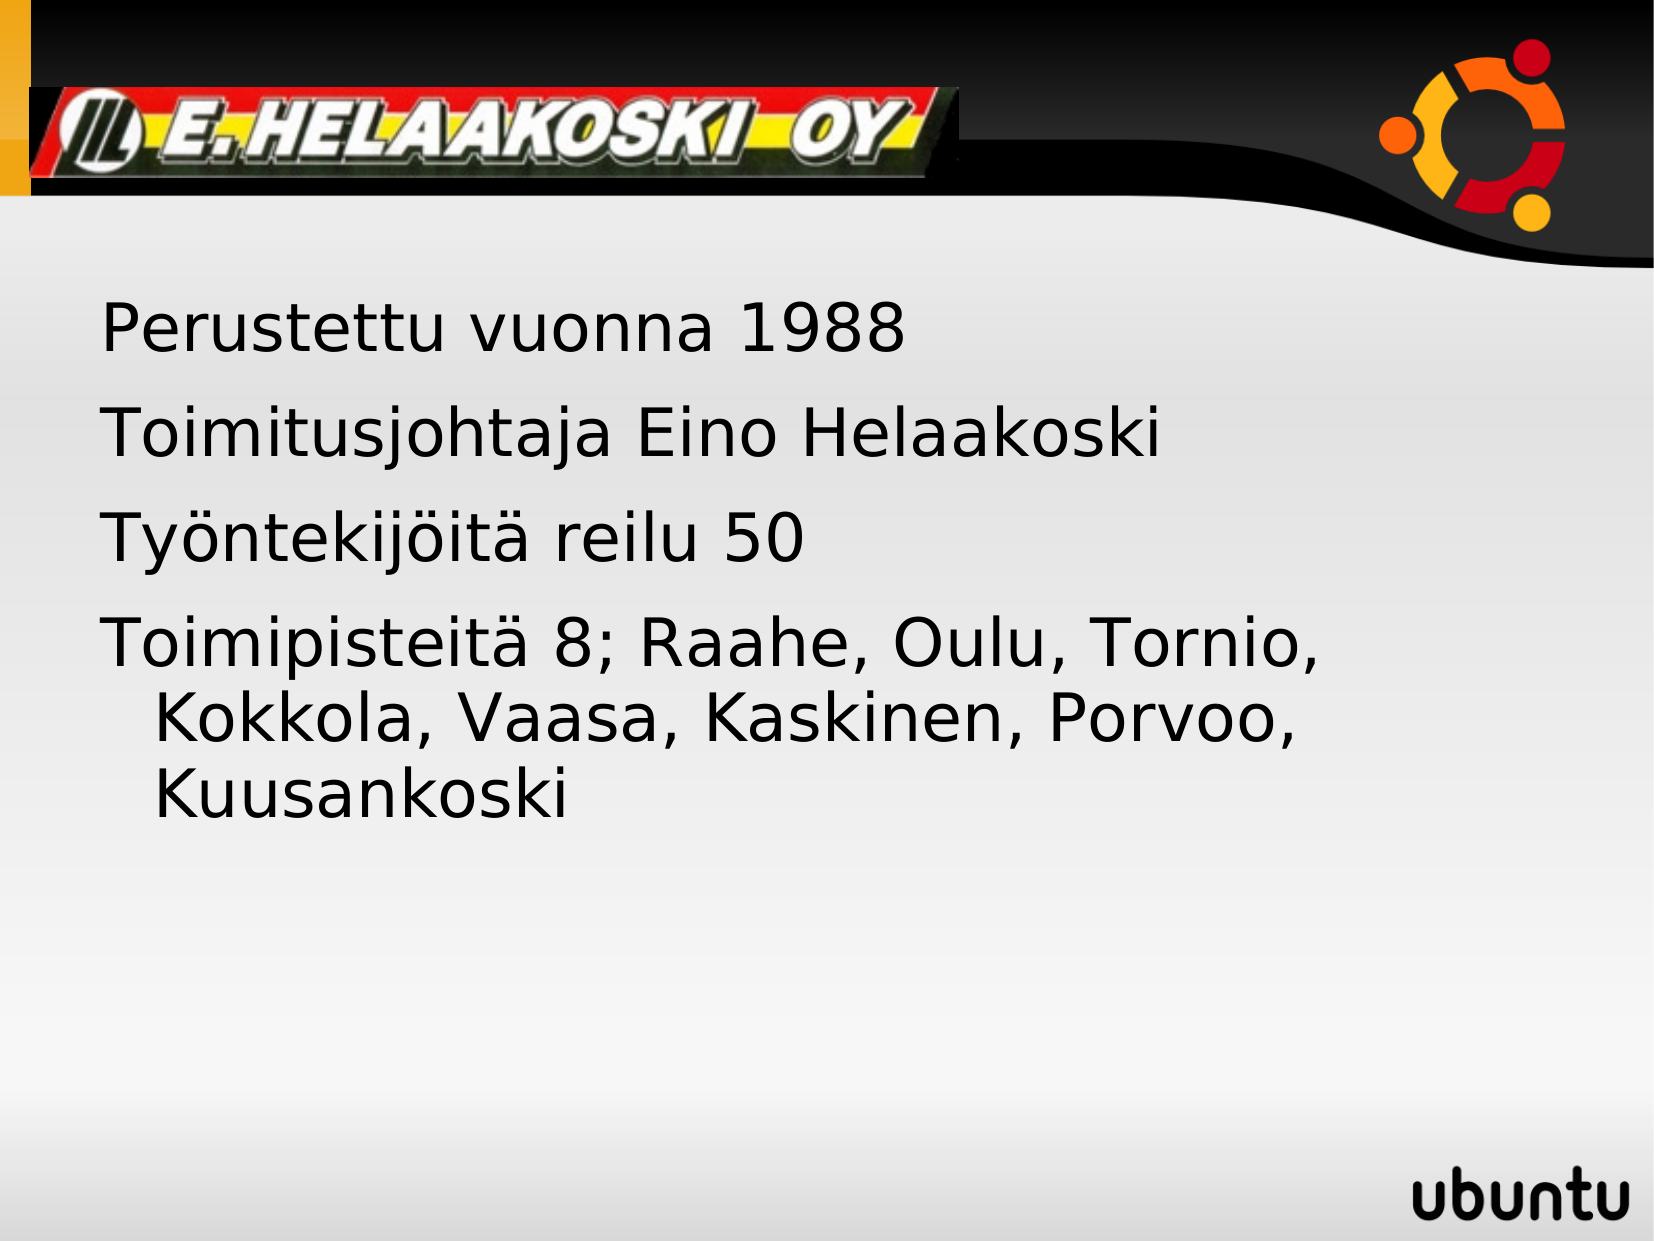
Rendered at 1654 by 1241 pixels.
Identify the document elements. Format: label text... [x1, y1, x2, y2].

picture [0, 0, 1654, 1241]
list Perustettu vuonna 1988 Toimitusjohtaja Eino Helaakoski Työntekijöitä reilu 50 Toimipisteitä 8; Raahe, Oulu, Tornio, Kokkola, Vaasa, Kaskinen, Porvoo, Kuusankoski [82, 290, 1571, 1109]
